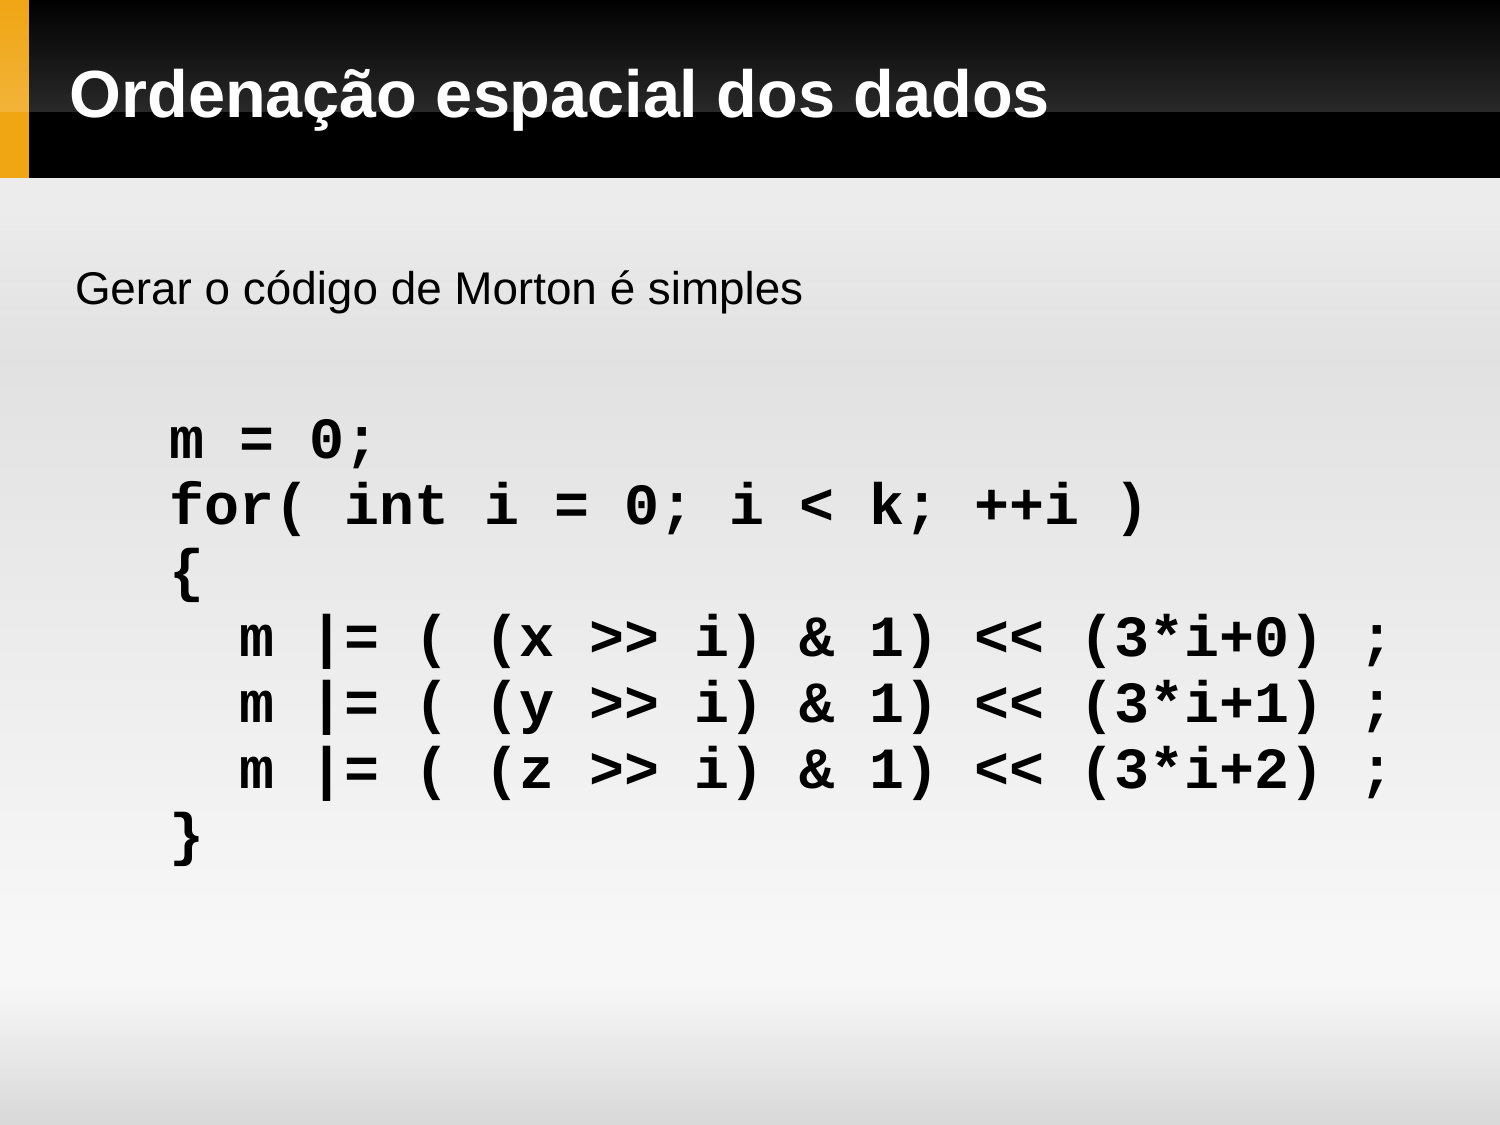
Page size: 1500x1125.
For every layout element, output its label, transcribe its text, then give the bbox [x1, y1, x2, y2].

title Ordenação espacial dos dados [69, 0, 1420, 188]
list Gerar o código de Morton é simples m = 0; for( int i = 0; i < k; ++i ) { m |= ( (x >> i) & 1) << (3*i+0) ; m |= ( (y >> i) & 1) << (3*i+1) ; m |= ( (z >> i) & 1) << (3*i+2) ; } [75, 263, 1425, 1006]
picture [0, 0, 1500, 1125]
